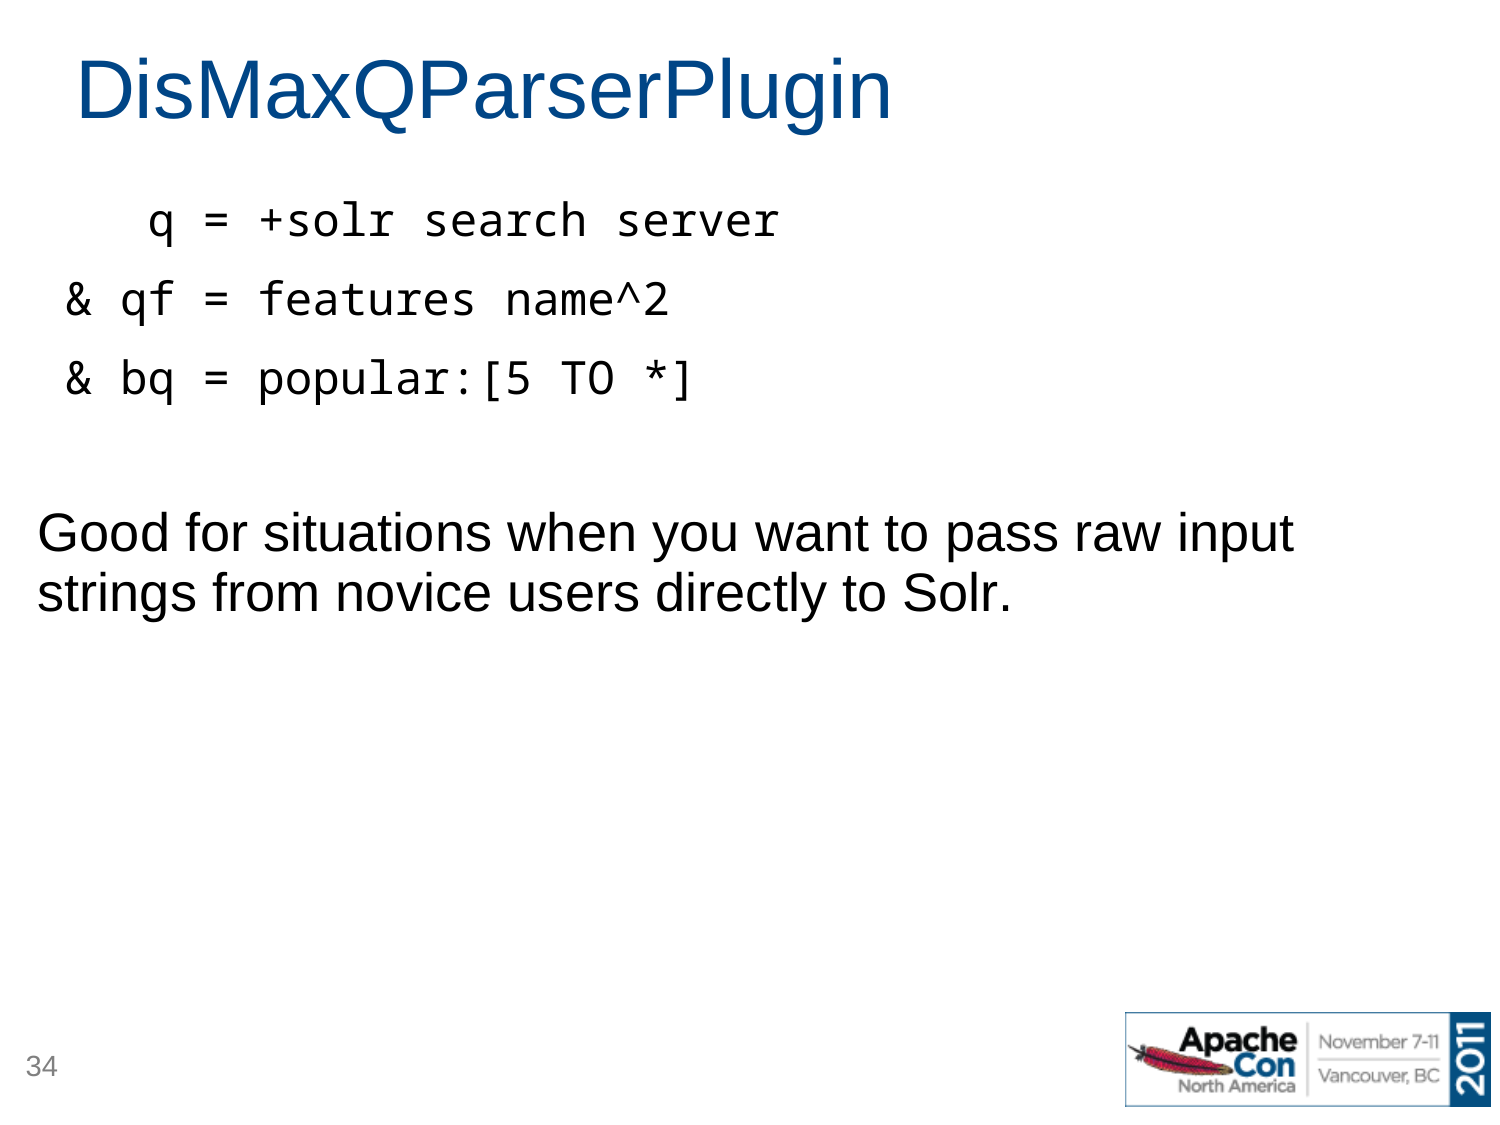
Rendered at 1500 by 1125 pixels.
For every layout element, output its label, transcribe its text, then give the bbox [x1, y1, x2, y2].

list q = +solr search server & qf = features name^2 & bq = popular:[5 TO *] Good for situations when you want to pass raw input strings from novice users directly to Solr. [37, 187, 1463, 1006]
picture [1125, 1012, 1491, 1107]
title DisMaxQParserPlugin [75, 0, 1425, 181]
